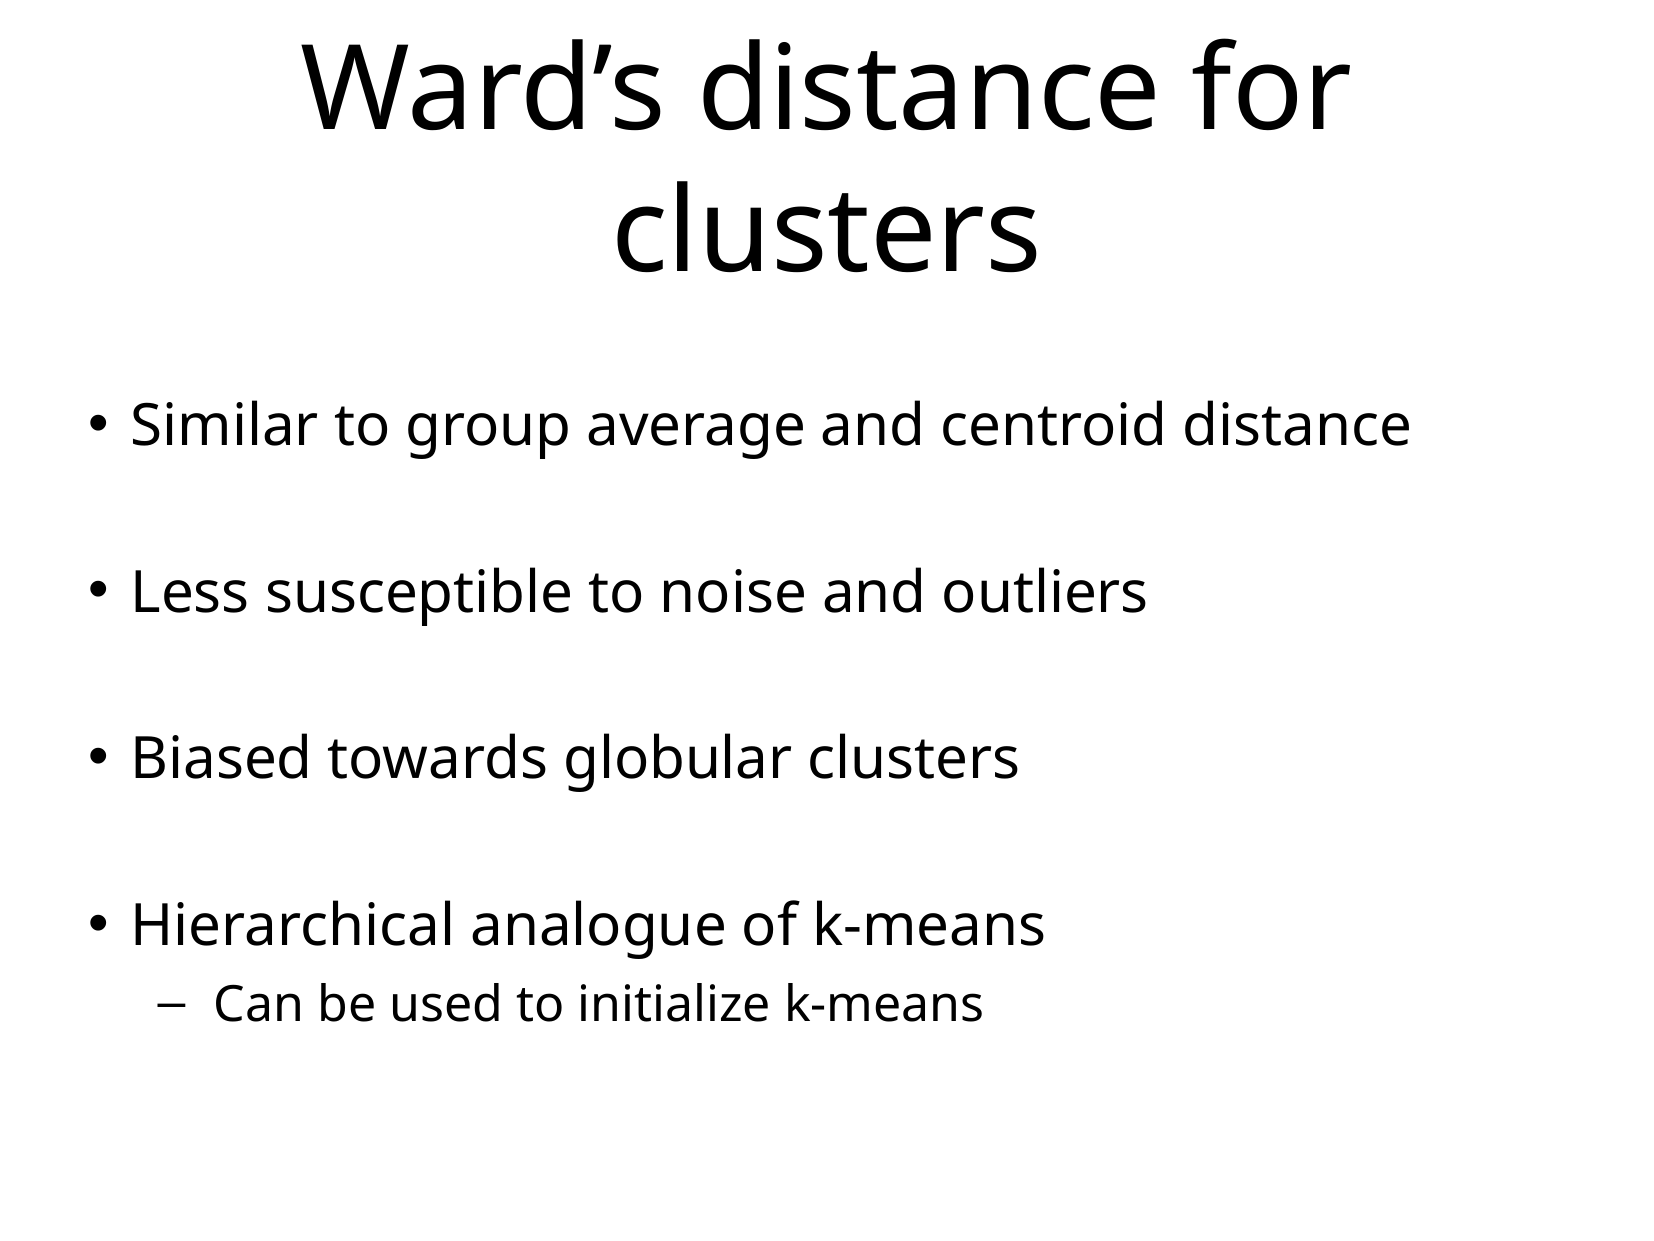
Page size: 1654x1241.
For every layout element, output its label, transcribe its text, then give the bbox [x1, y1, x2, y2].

title Ward’s distance for clusters [82, 16, 1571, 290]
list Similar to group average and centroid distance Less susceptible to noise and outliers Biased towards globular clusters Hierarchical analogue of k-means Can be used to initialize k-means [82, 380, 1571, 1241]
